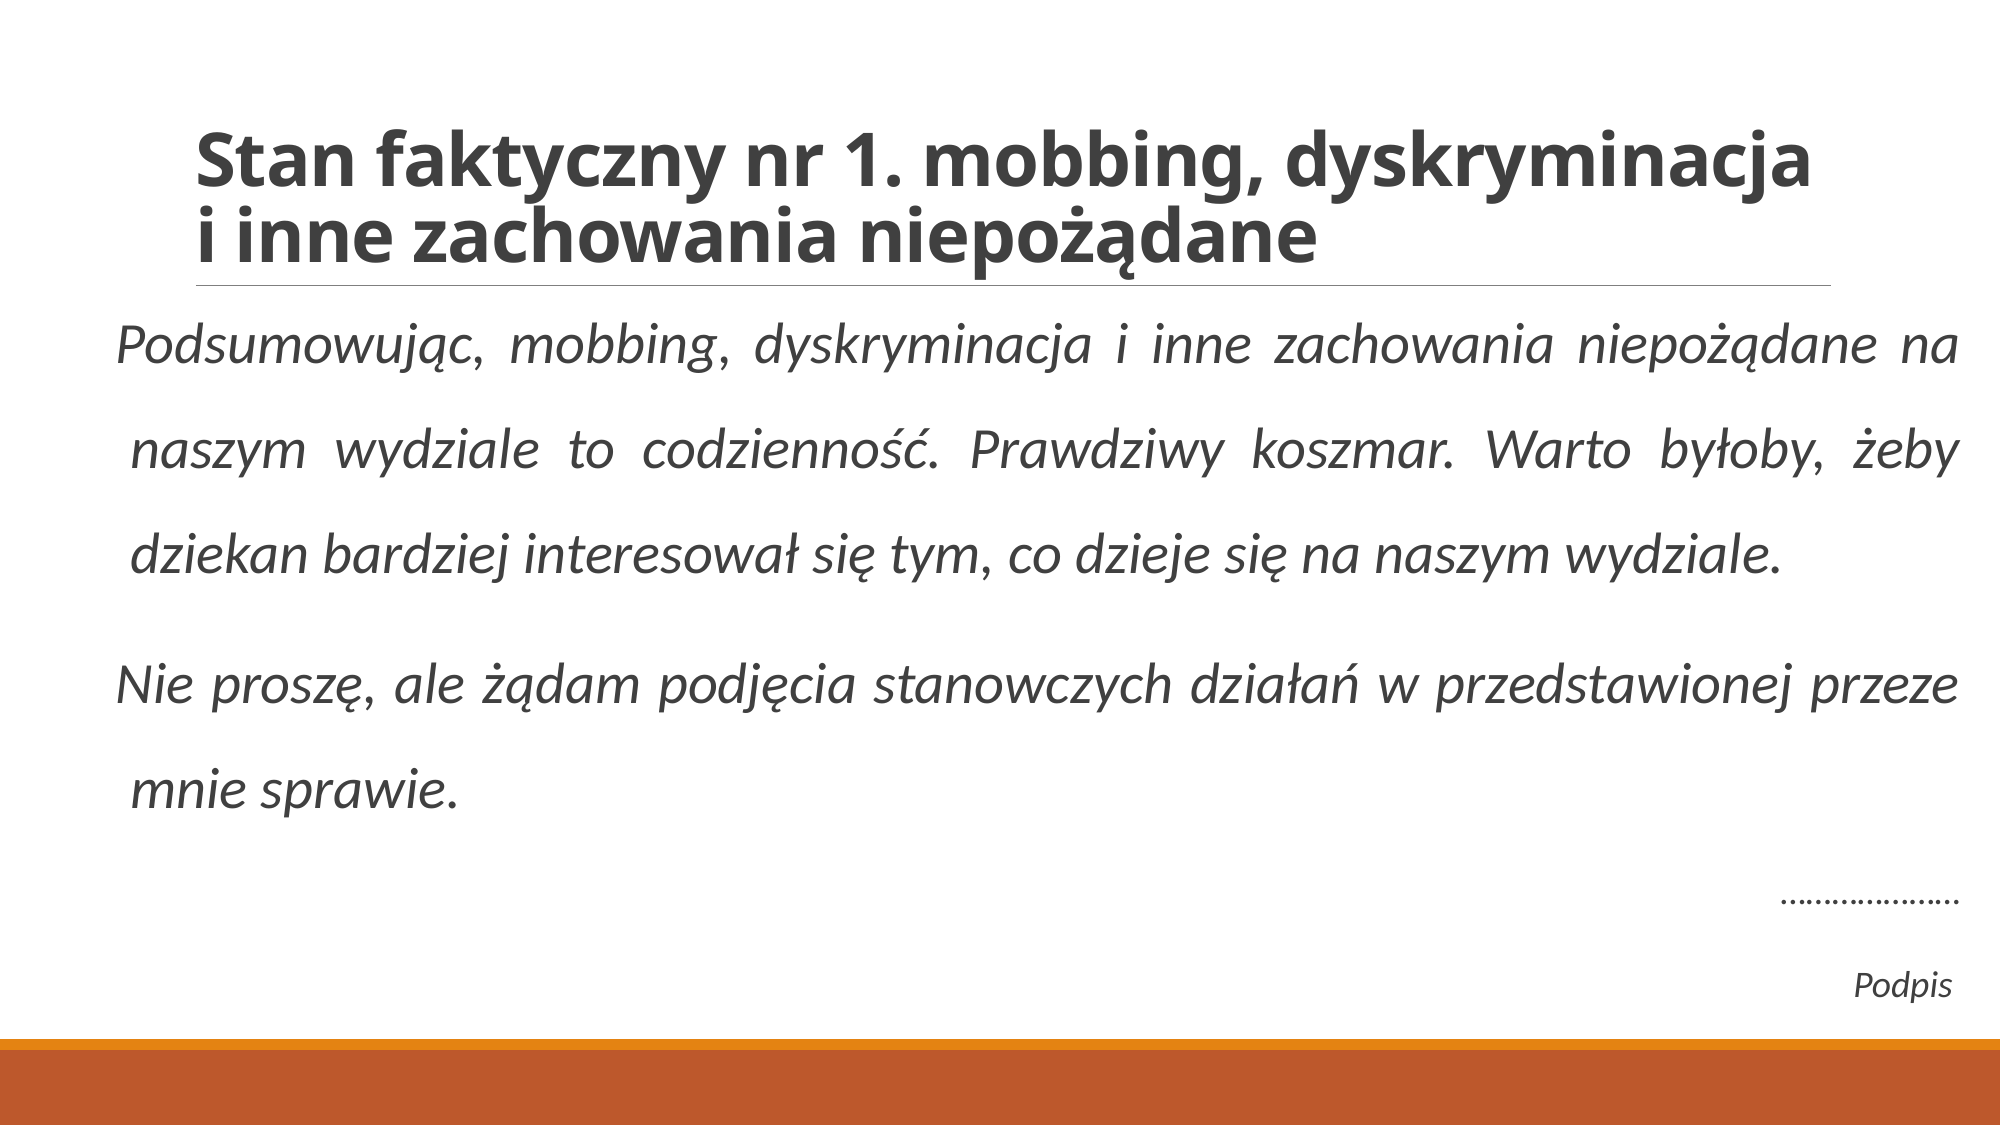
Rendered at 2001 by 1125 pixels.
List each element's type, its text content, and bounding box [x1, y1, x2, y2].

title Stan faktyczny nr 1. mobbing, dyskryminacja i inne zachowania niepożądane [180, 47, 1831, 263]
list Podsumowując, mobbing, dyskryminacja i inne zachowania niepożądane na naszym wydziale to codzienność. Prawdziwy koszmar. Warto byłoby, żeby dziekan bardziej interesował się tym, co dzieje się na naszym wydziale. Nie proszę, ale żądam podjęcia stanowczych działań w przedstawionej przeze mnie sprawie. ………………… Podpis [100, 263, 1961, 1109]
